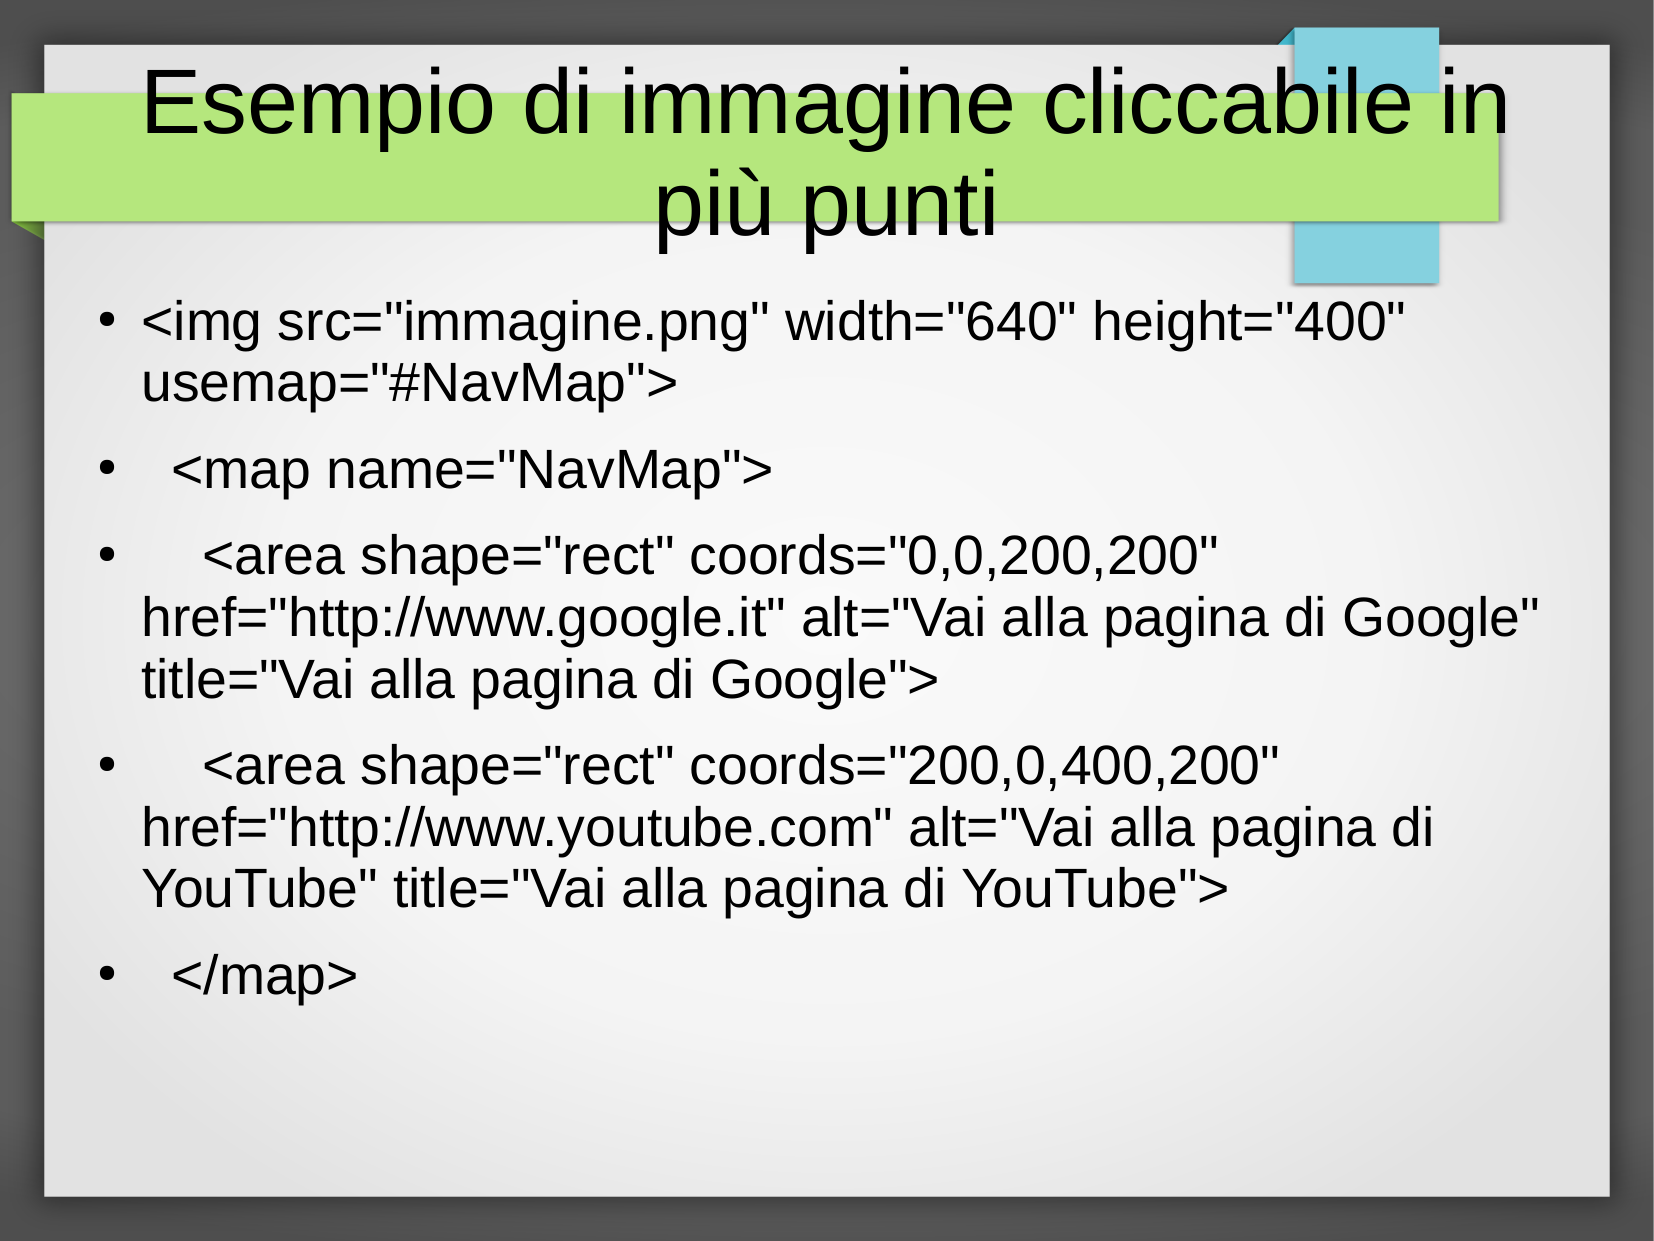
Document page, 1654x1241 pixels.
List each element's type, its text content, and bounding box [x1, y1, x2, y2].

picture [0, 0, 1654, 1241]
title Esempio di immagine cliccabile in più punti [82, 49, 1571, 257]
list <img src="immagine.png" width="640" height="400" usemap="#NavMap"> <map name="NavMap"> <area shape="rect" coords="0,0,200,200" href="http://www.google.it" alt="Vai alla pagina di Google" title="Vai alla pagina di Google"> <area shape="rect" coords="200,0,400,200" href="http://www.youtube.com" alt="Vai alla pagina di YouTube" title="Vai alla pagina di YouTube"> </map> [82, 290, 1571, 1010]
